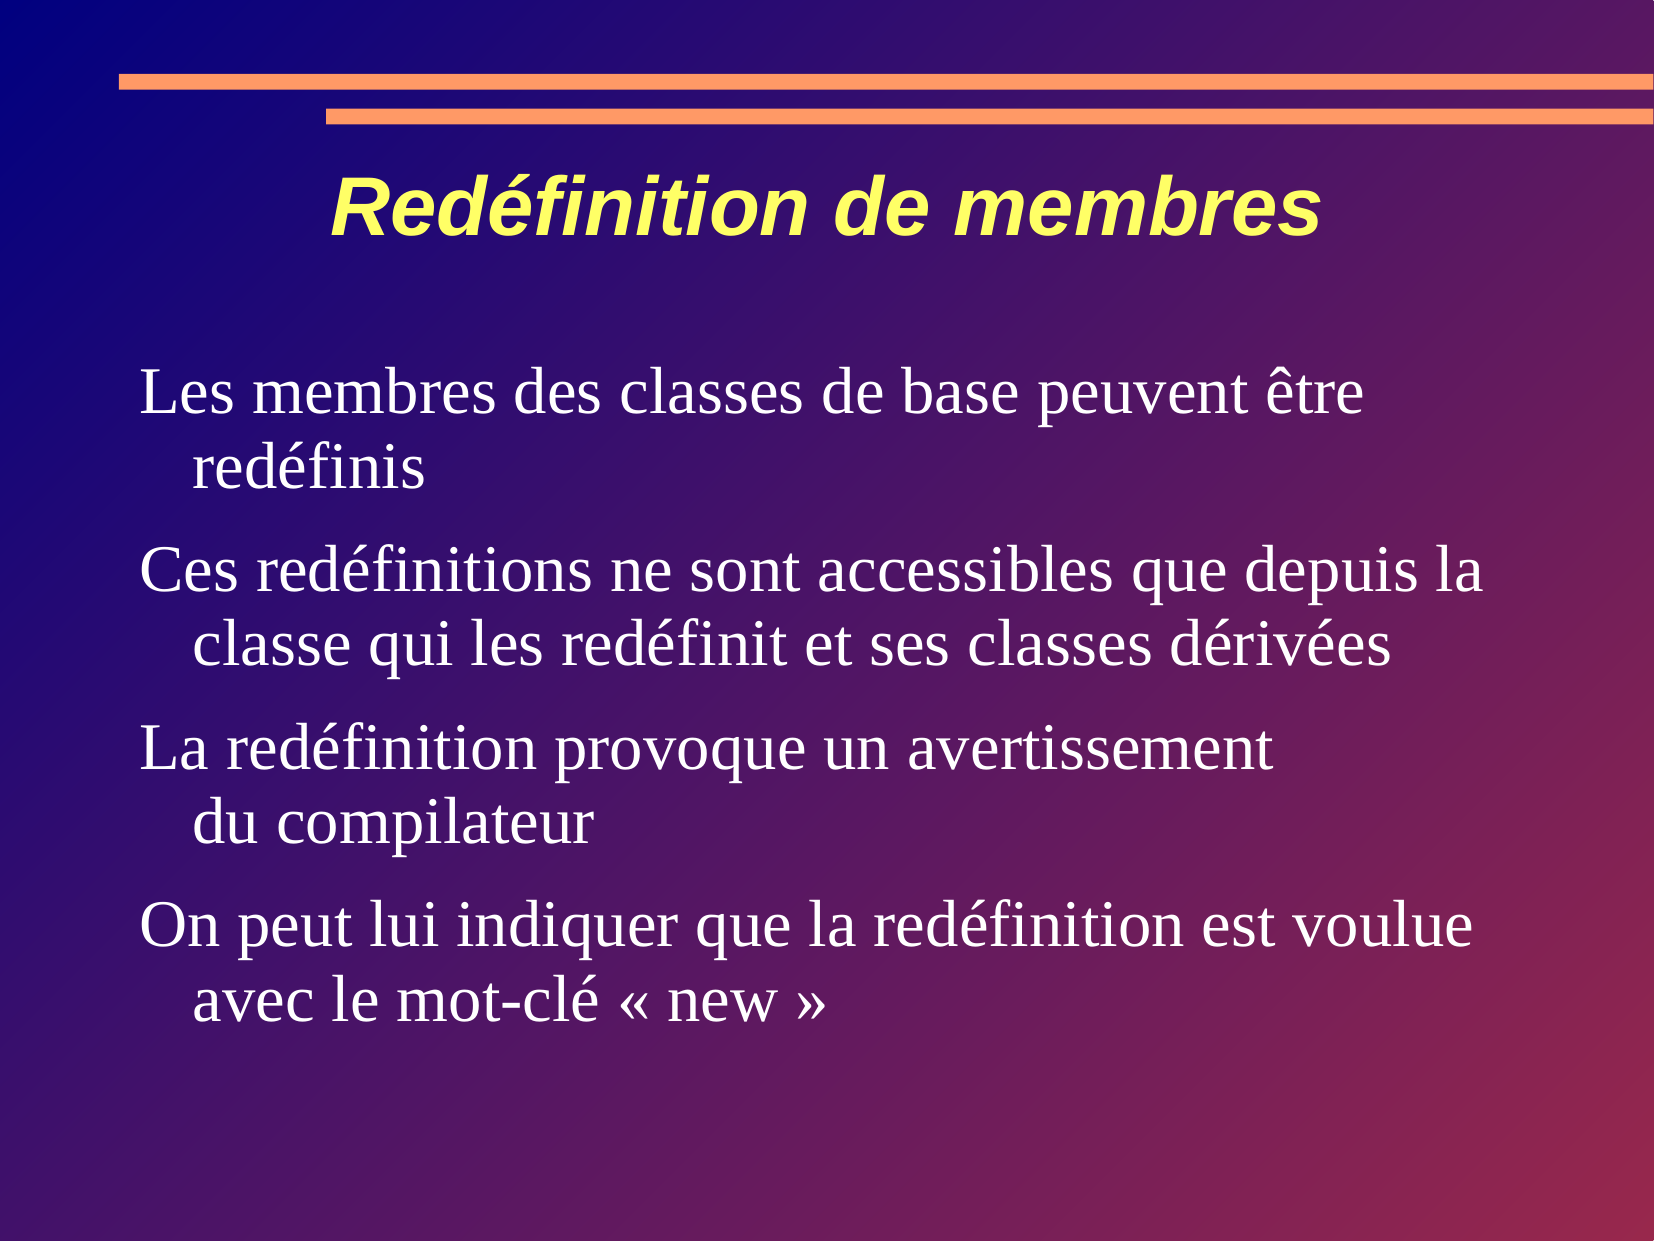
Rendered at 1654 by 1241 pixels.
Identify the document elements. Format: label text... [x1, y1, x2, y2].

list Les membres des classes de base peuvent être redéfinis Ces redéfinitions ne sont accessibles que depuis la classe qui les redéfinit et ses classes dérivées La redéfinition provoque un avertissement du compilateur On peut lui indiquer que la redéfinition est voulue avec le mot-clé « new » [121, 354, 1534, 1038]
title Redéfinition de membres [121, 102, 1534, 311]
